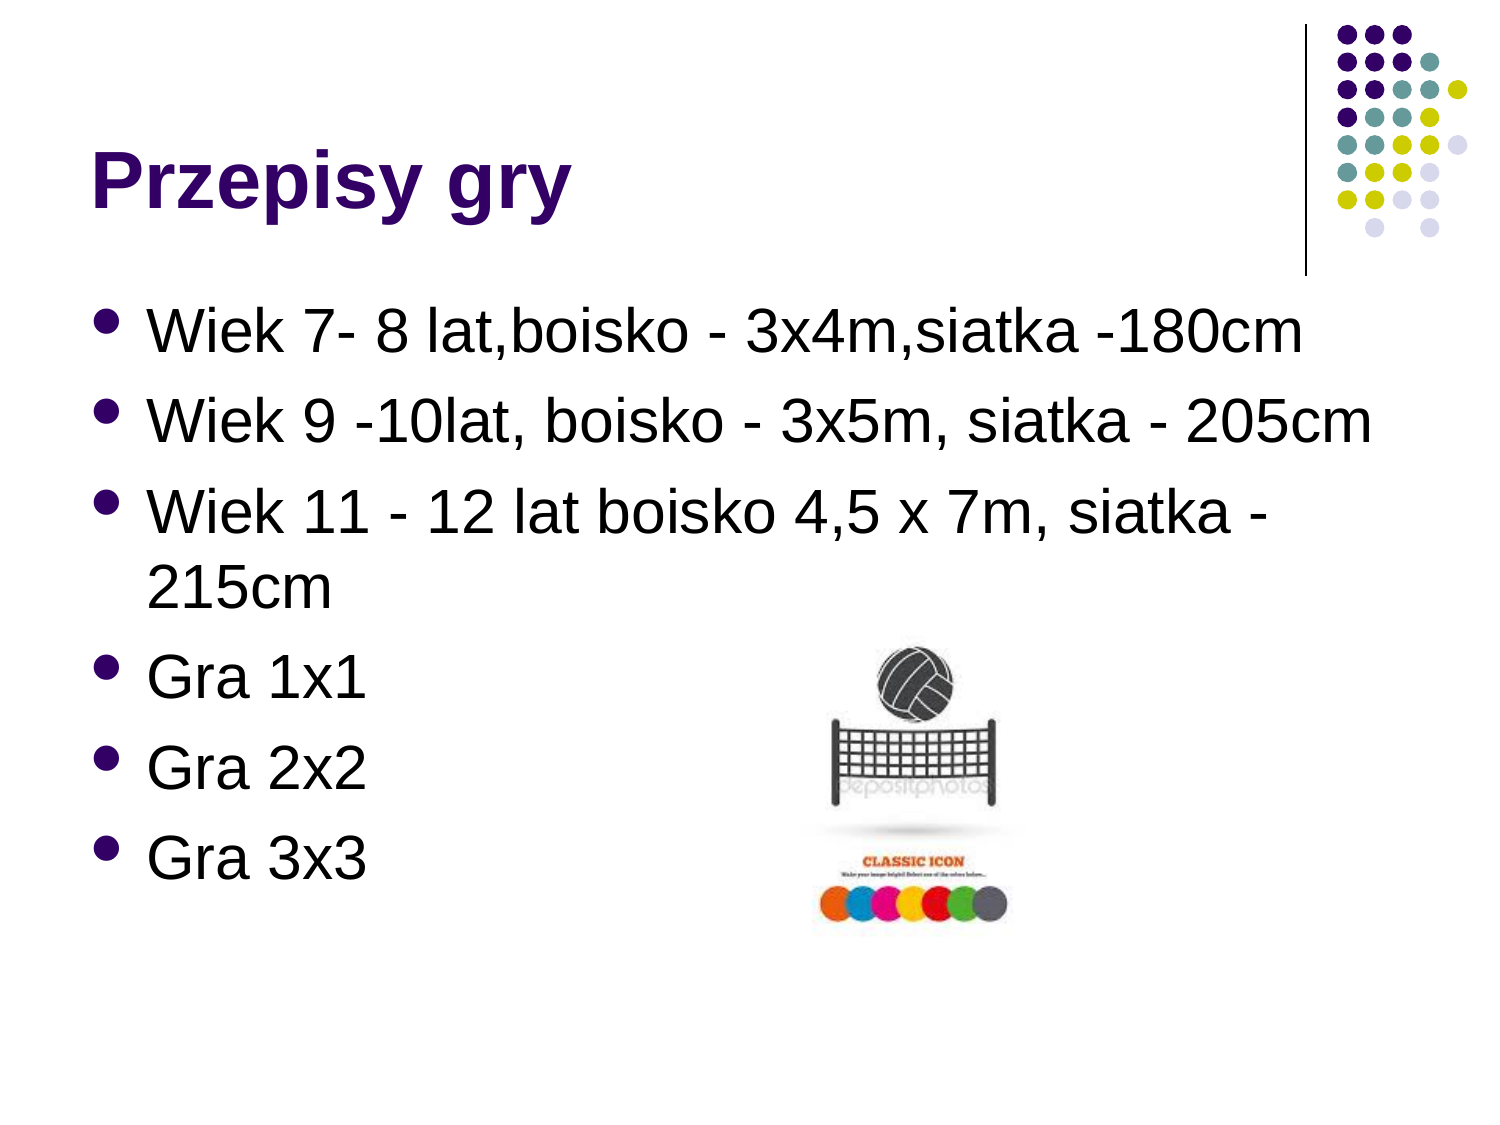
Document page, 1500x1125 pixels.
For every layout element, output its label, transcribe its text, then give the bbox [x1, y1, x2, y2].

title Przepisy gry [74, 20, 1313, 233]
list Wiek 7- 8 lat,boisko - 3x4m,siatka -180cm Wiek 9 -10lat, boisko - 3x5m, siatka - 205cm Wiek 11 - 12 lat boisko 4,5 x 7m, siatka -215cm Gra 1x1 Gra 2x2 Gra 3x3 [75, 282, 1426, 1006]
picture [738, 586, 1090, 938]
